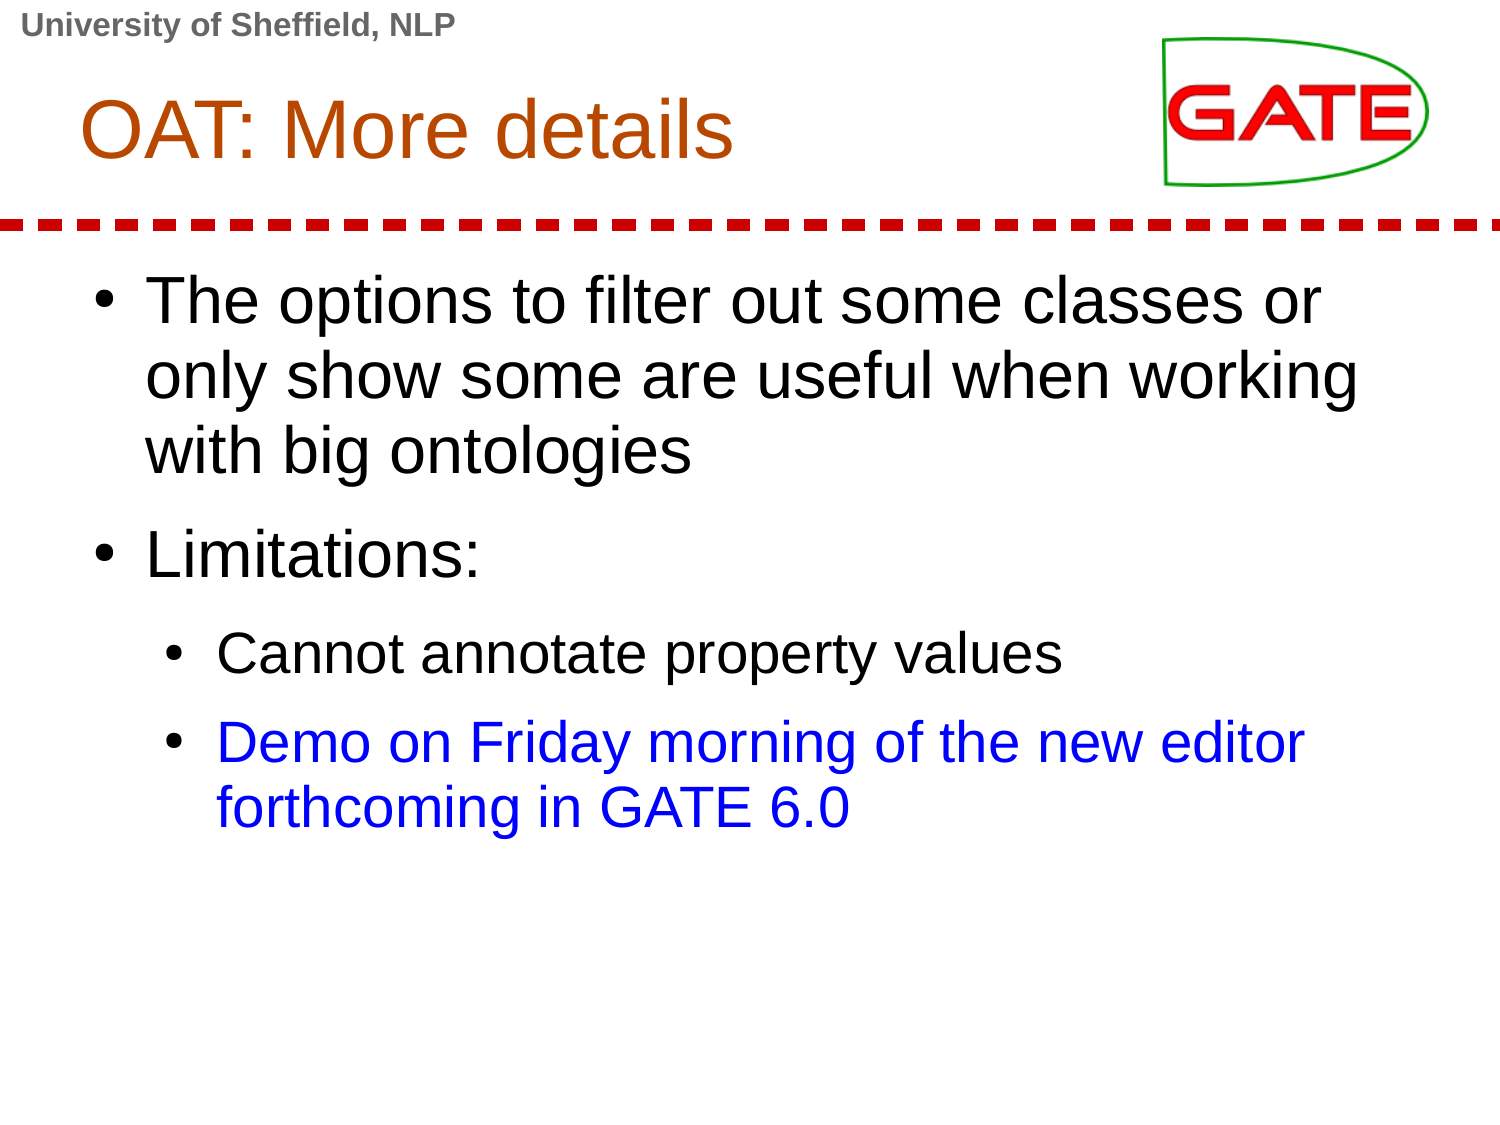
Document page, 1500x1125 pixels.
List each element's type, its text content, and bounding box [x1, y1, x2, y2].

list The options to filter out some classes or only show some are useful when working with big ontologies Limitations: Cannot annotate property values Demo on Friday morning of the new editor forthcoming in GATE 6.0 [75, 263, 1425, 1006]
picture [1162, 37, 1429, 187]
title OAT: More details [79, 62, 1149, 197]
